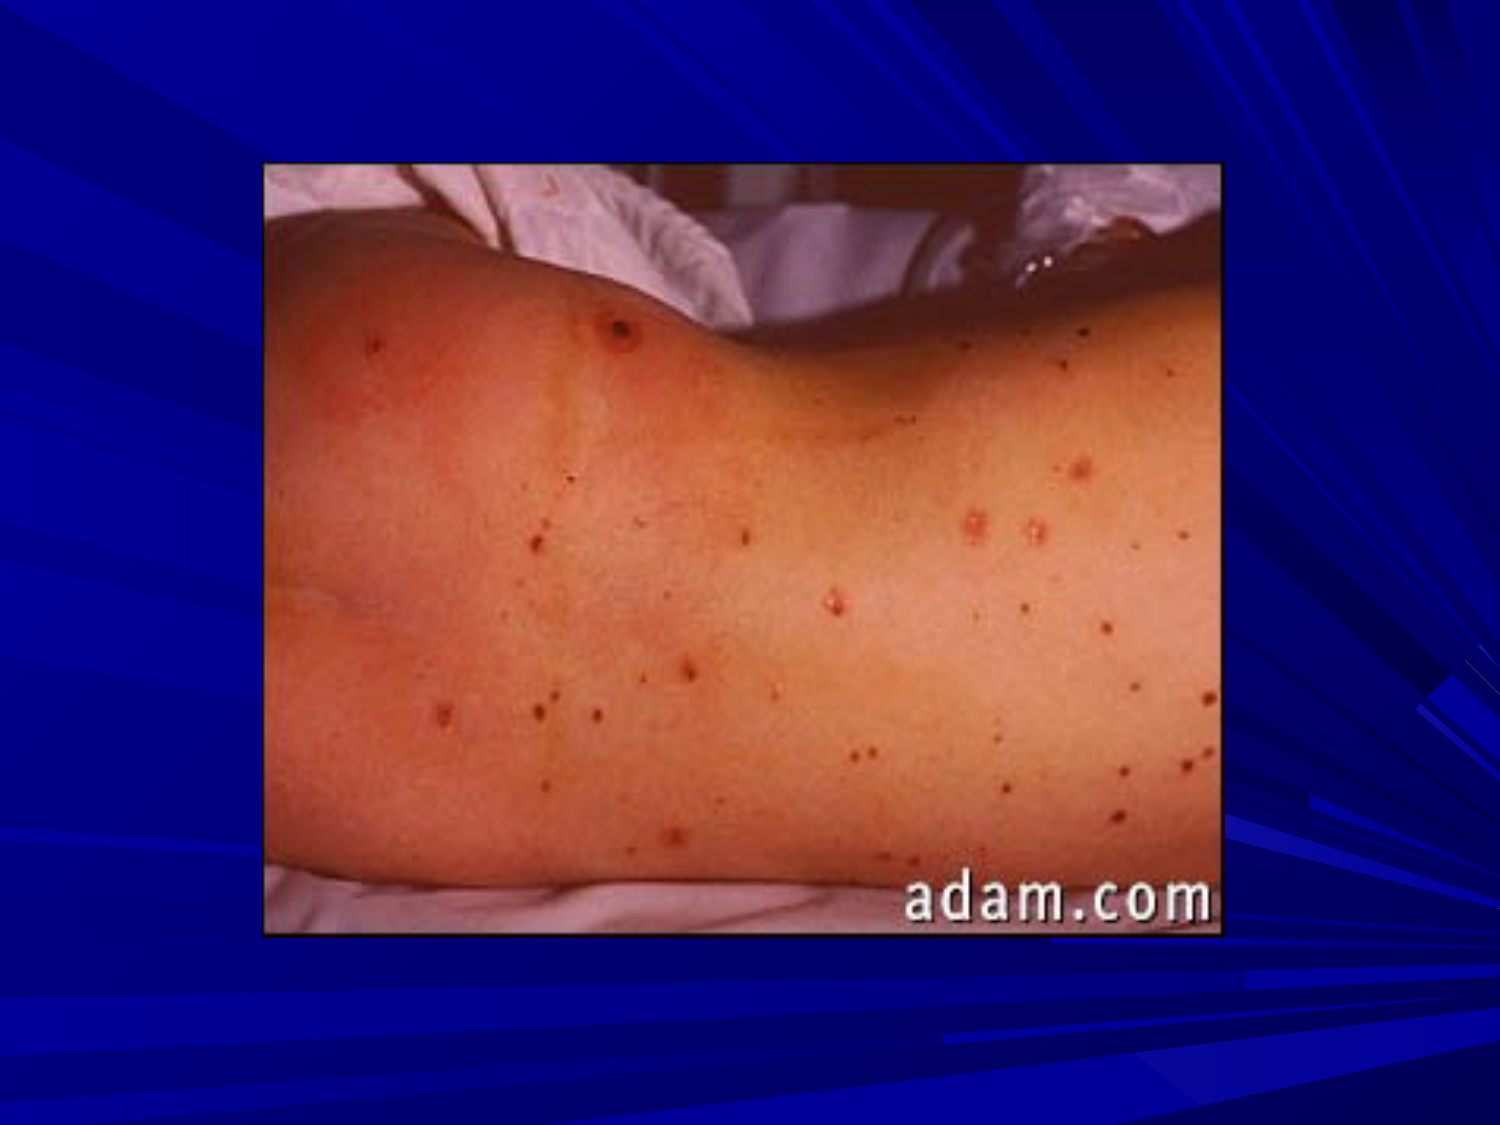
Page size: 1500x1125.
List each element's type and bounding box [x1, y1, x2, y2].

picture [262, 162, 1225, 938]
